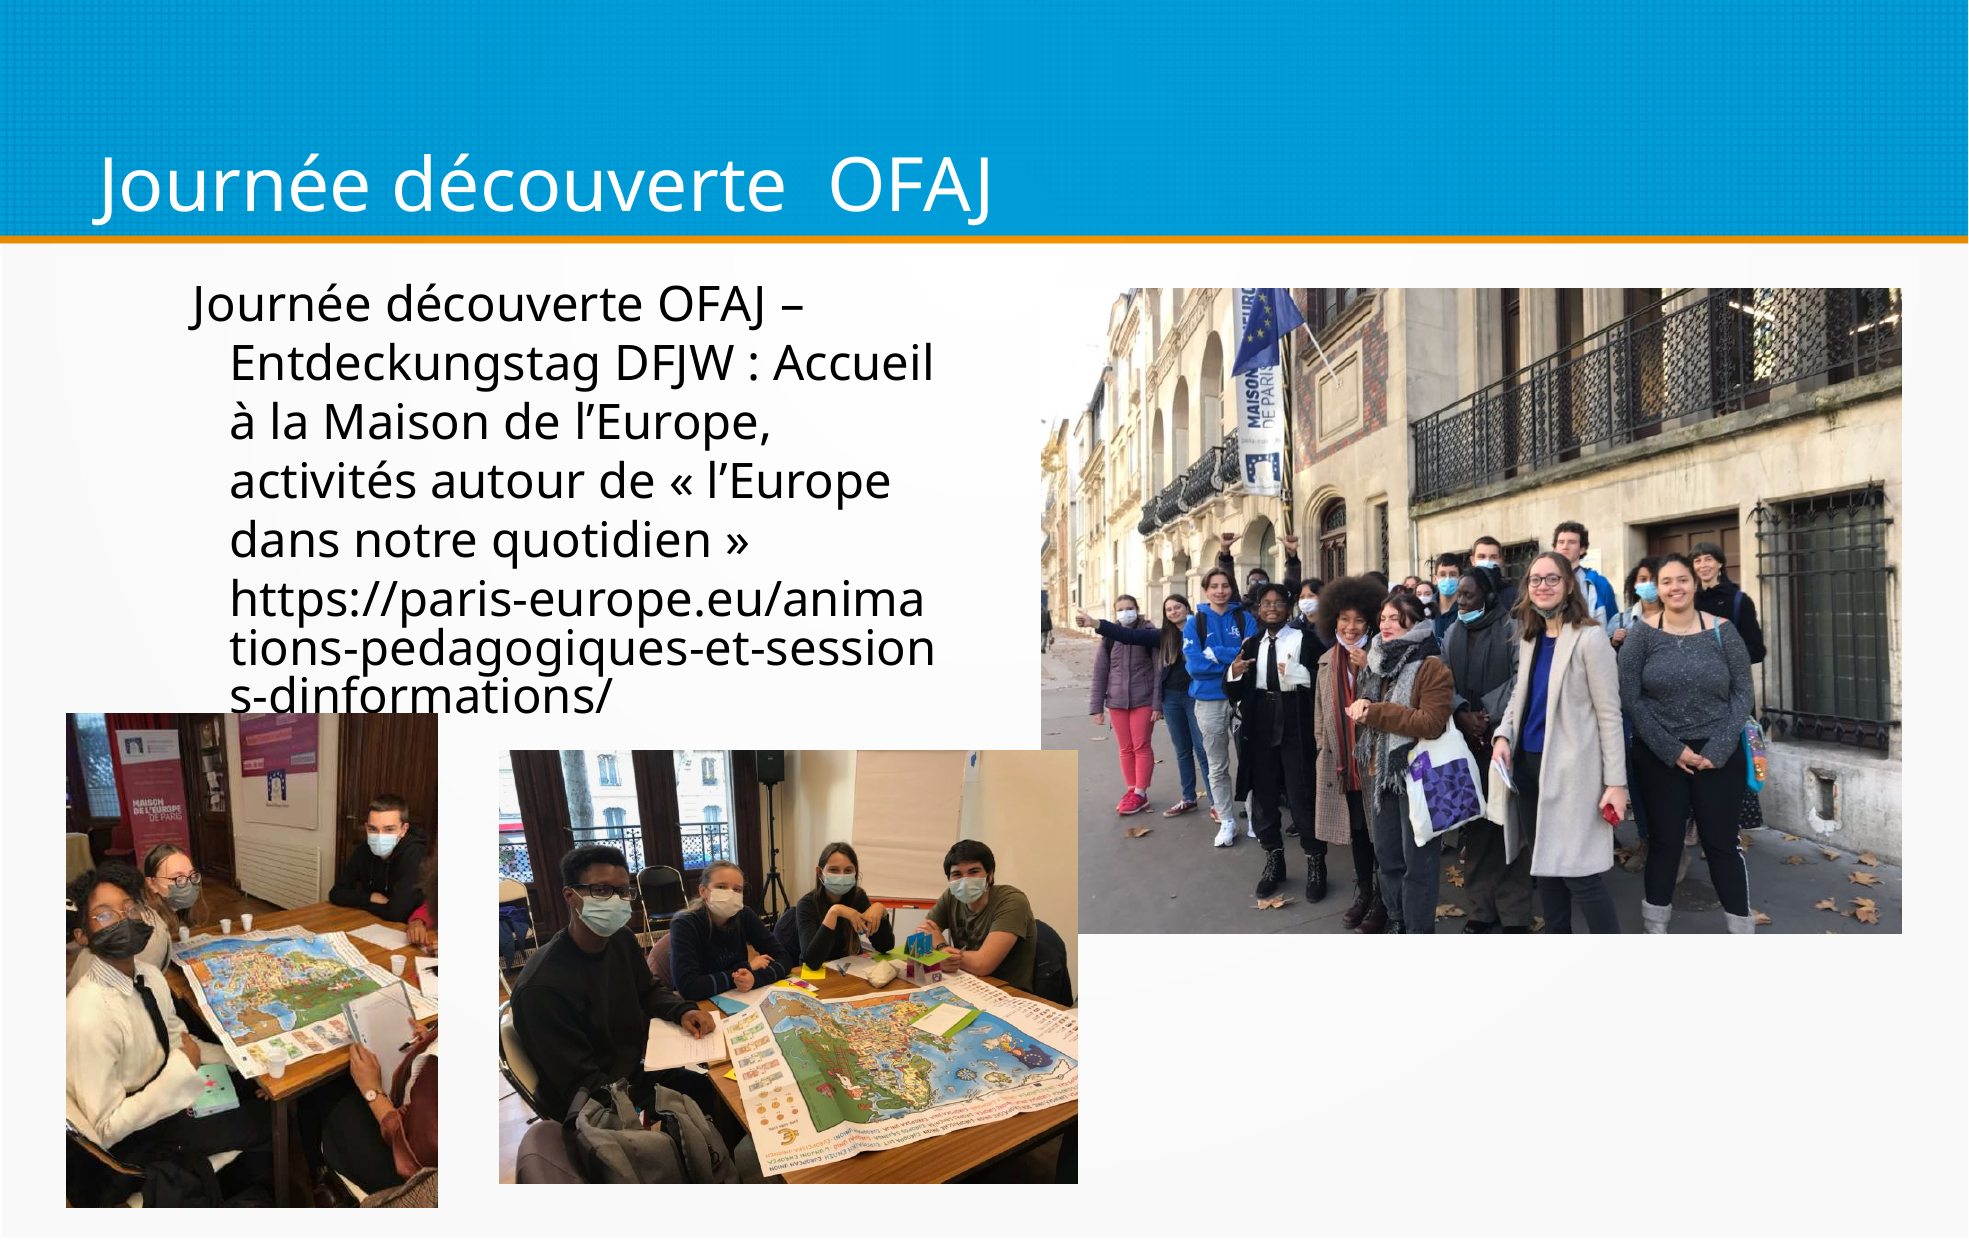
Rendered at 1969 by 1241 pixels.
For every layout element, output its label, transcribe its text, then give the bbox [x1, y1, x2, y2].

title Journée découverte OFAJ [98, 19, 1870, 227]
picture [66, 713, 438, 1208]
picture [499, 288, 1902, 1184]
list Journée découverte OFAJ – Entdeckungstag DFJW : Accueil à la Maison de l’Europe, activités autour de « l’Europe dans notre quotidien » https://paris-europe.eu/animations-pedagogiques-et-sessions-dinformations/ [82, 272, 943, 638]
